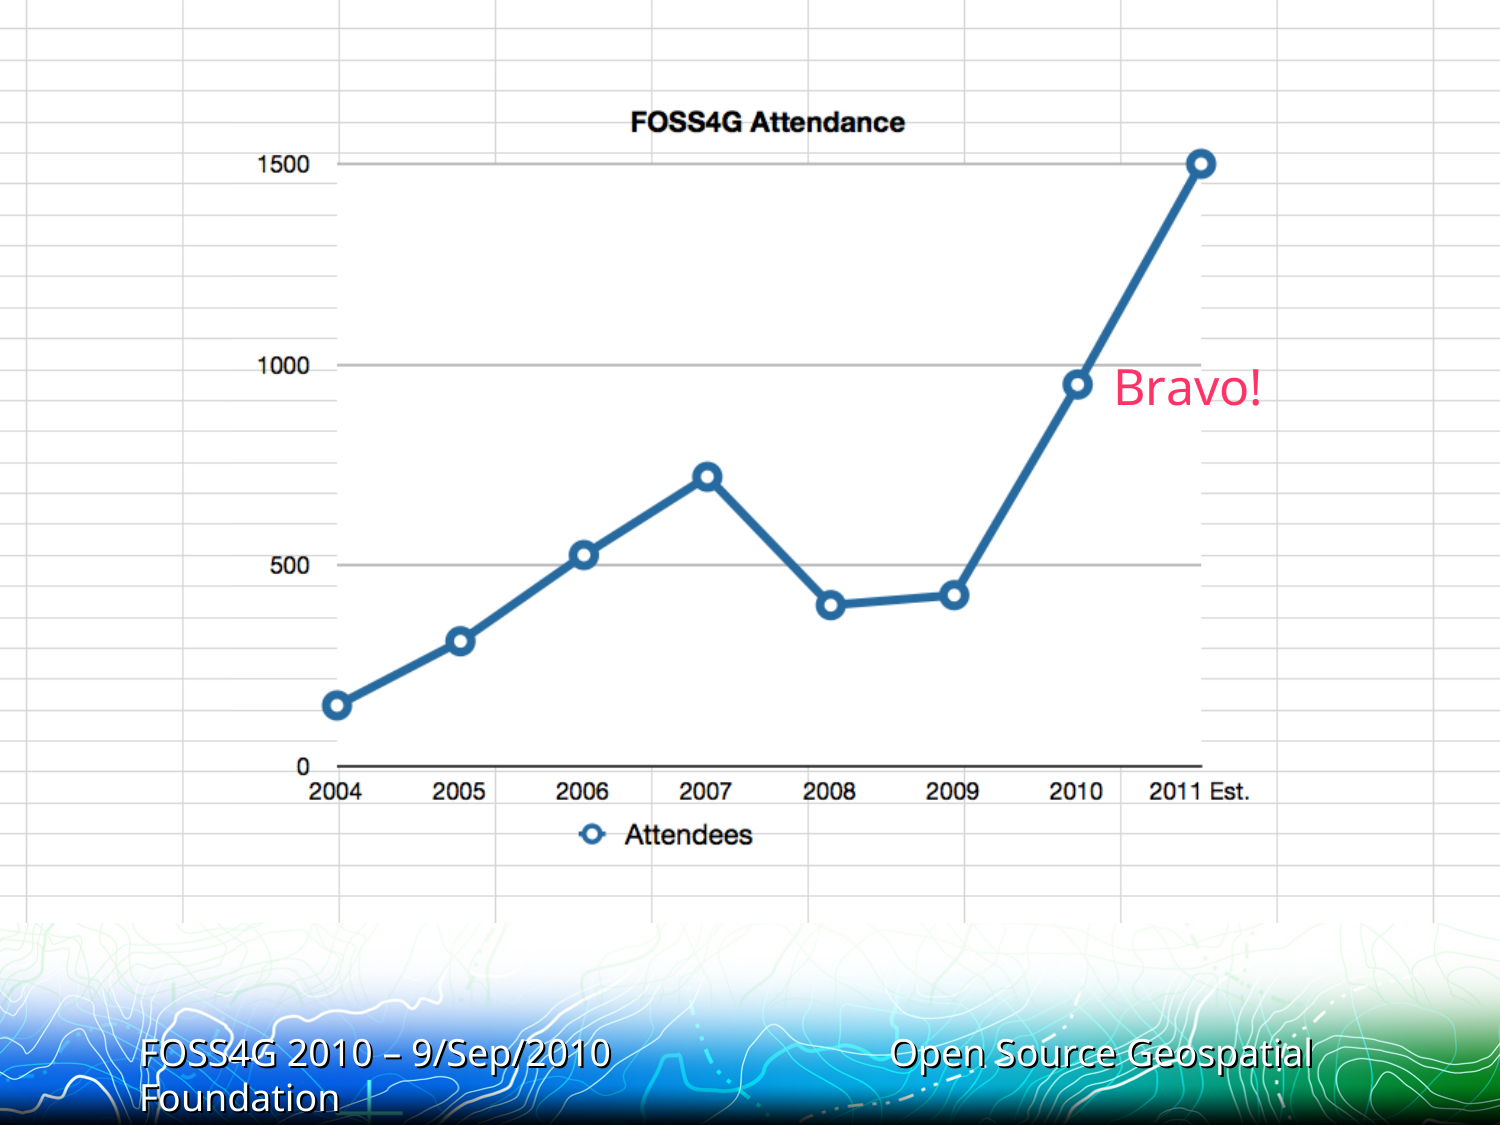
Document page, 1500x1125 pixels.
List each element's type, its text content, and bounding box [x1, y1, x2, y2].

text_box Bravo! [1098, 348, 1335, 424]
picture [0, 0, 1500, 1125]
